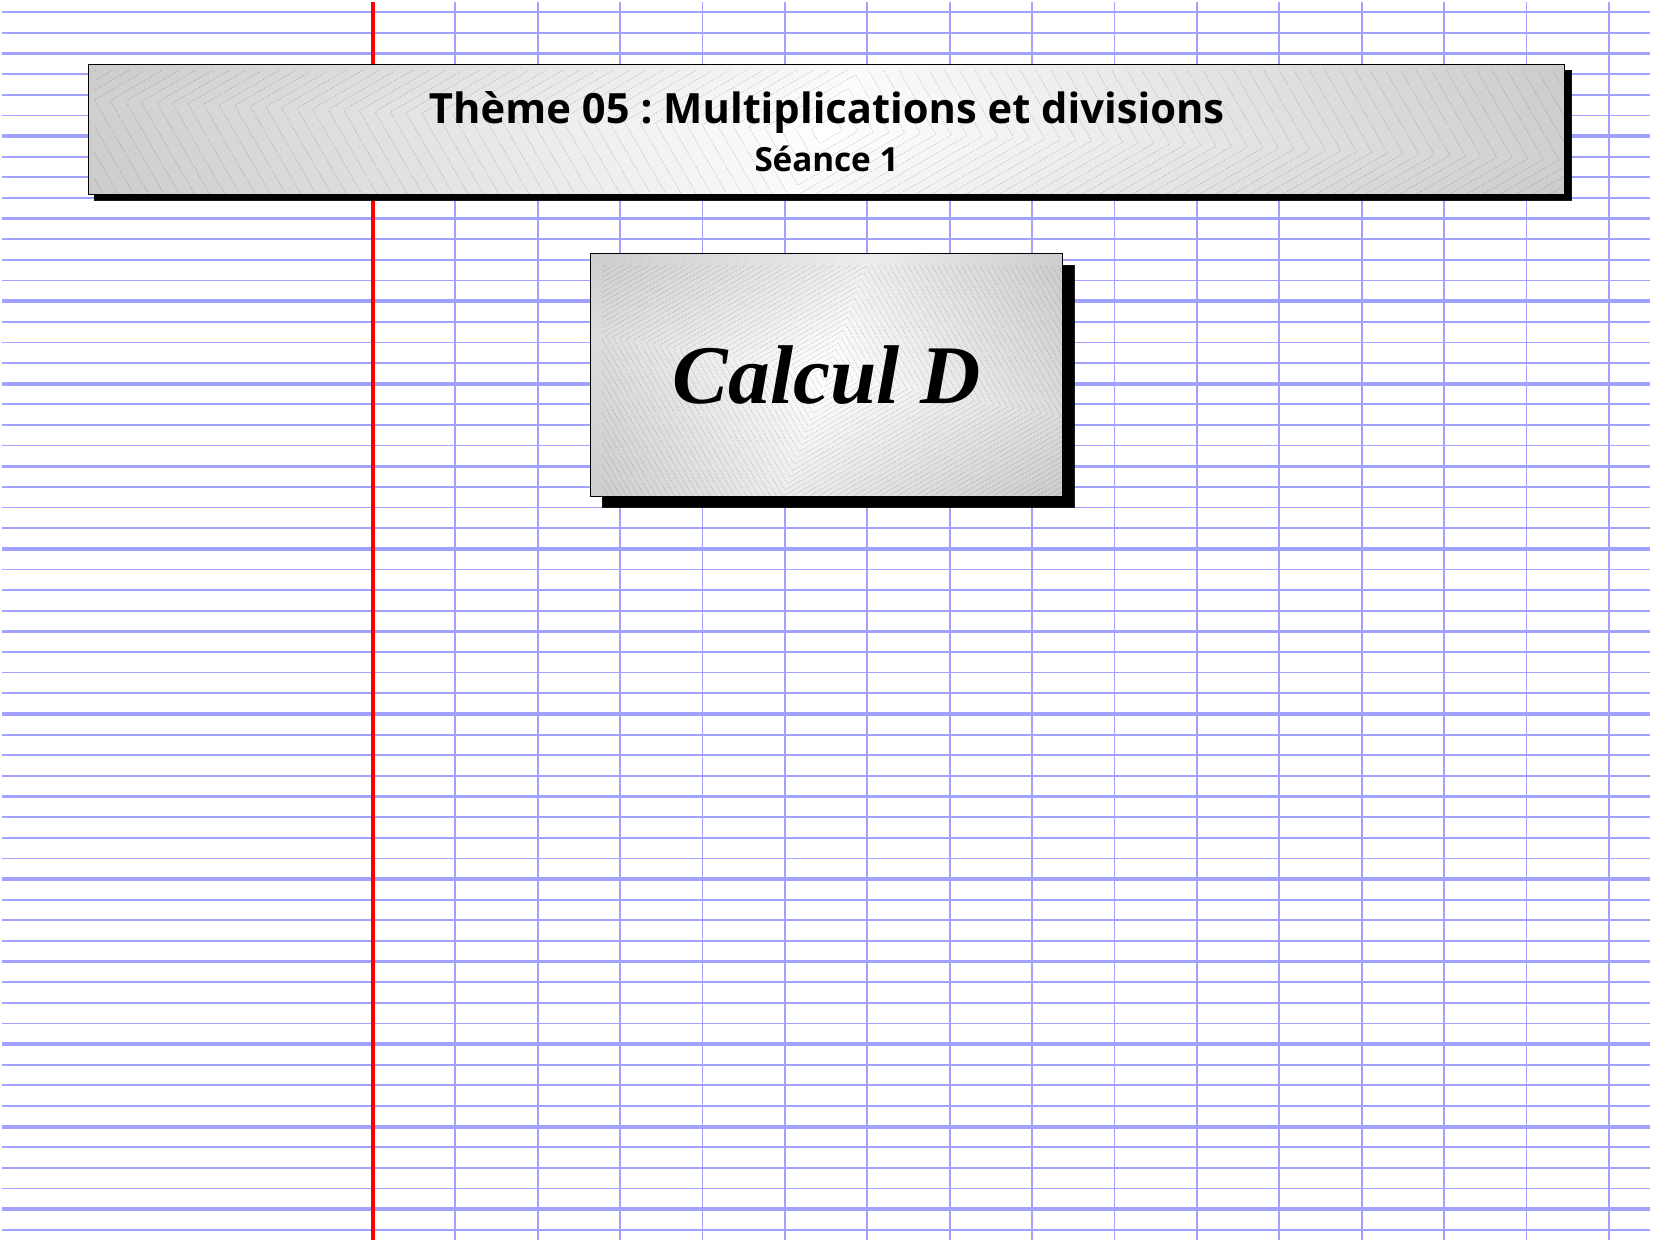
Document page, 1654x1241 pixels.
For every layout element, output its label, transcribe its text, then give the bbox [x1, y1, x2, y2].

text_box Thème 05 : Multiplications et divisions Séance 1 [88, 64, 1565, 195]
picture [0, 0, 1654, 1241]
text_box Calcul D [590, 253, 1063, 497]
